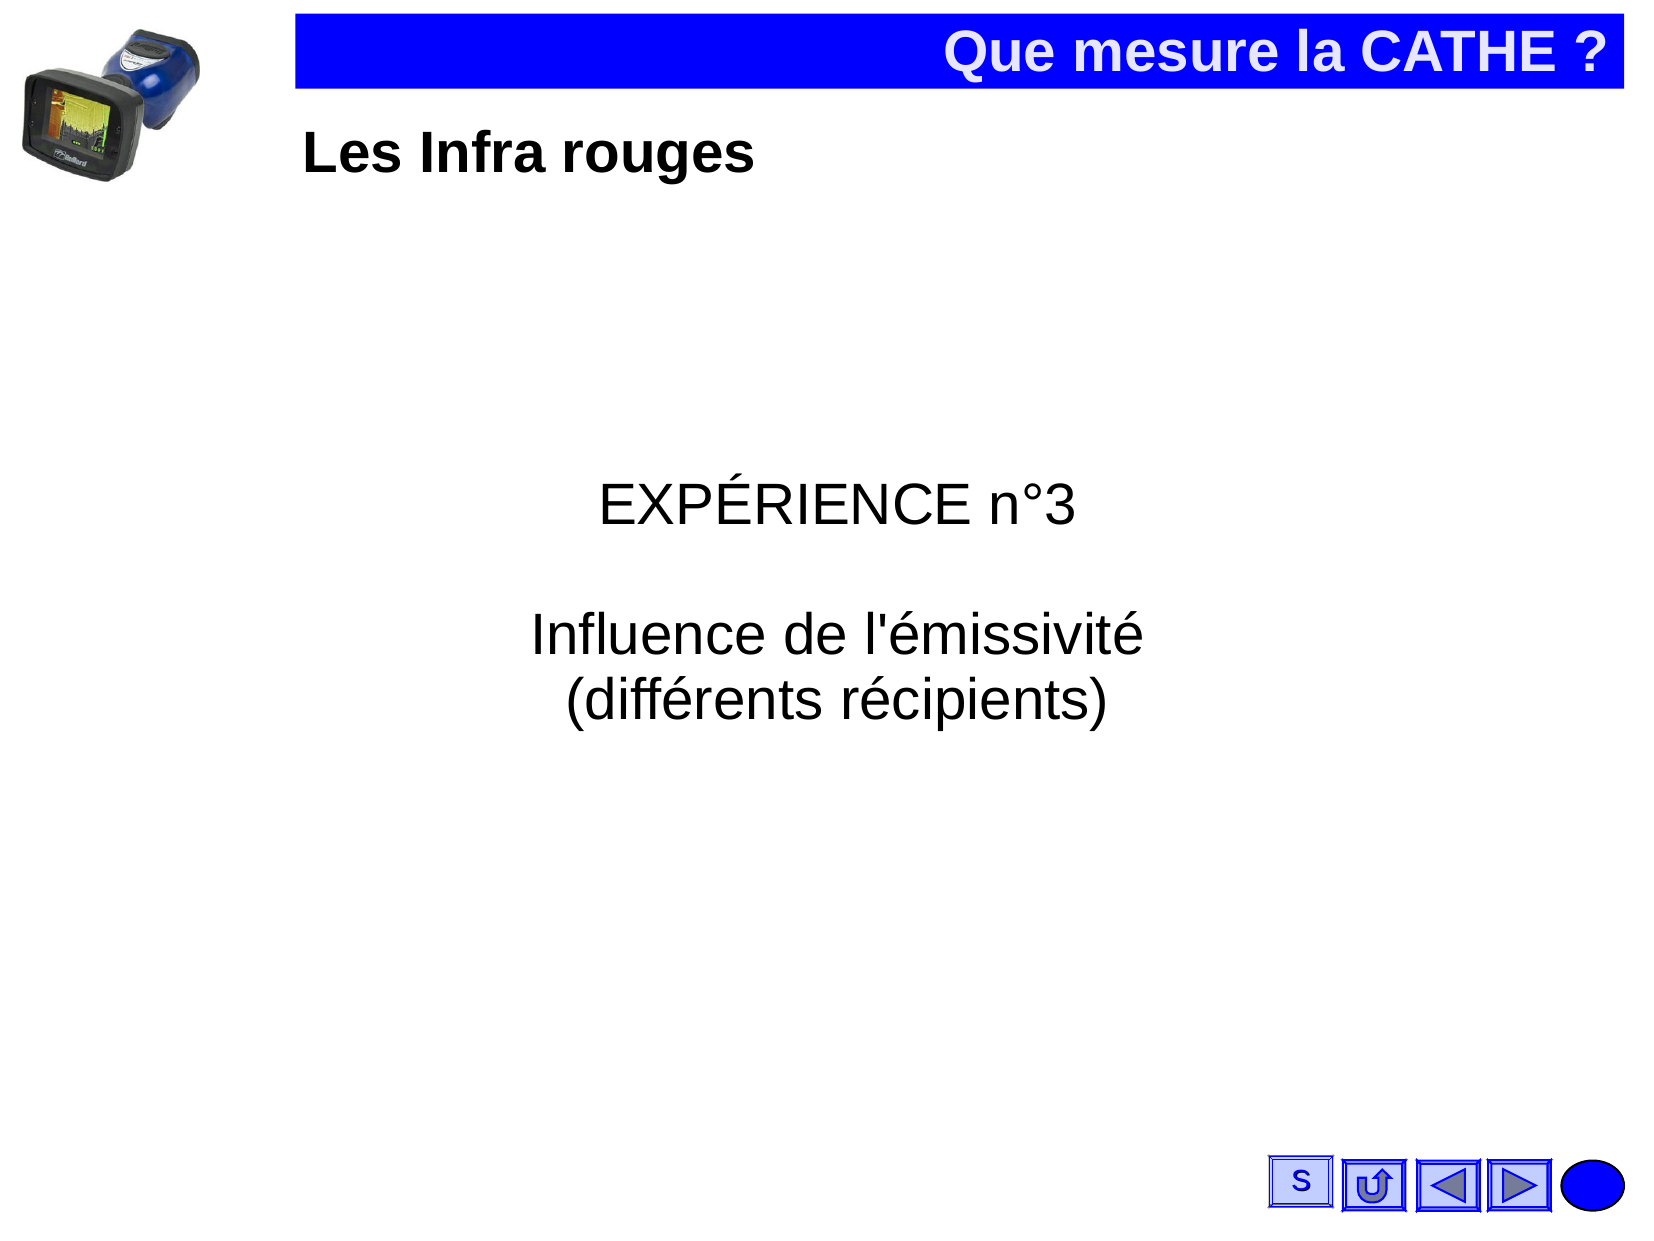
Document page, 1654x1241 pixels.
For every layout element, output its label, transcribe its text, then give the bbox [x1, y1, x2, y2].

text_box Que mesure la CATHE ? [295, 13, 1625, 89]
text_box [1561, 1160, 1625, 1211]
text_box Les Infra rouges [287, 112, 772, 193]
picture [22, 29, 200, 182]
text_box EXPÉRIENCE n°3 Influence de l'émissivité (différents récipients) [177, 464, 1499, 739]
